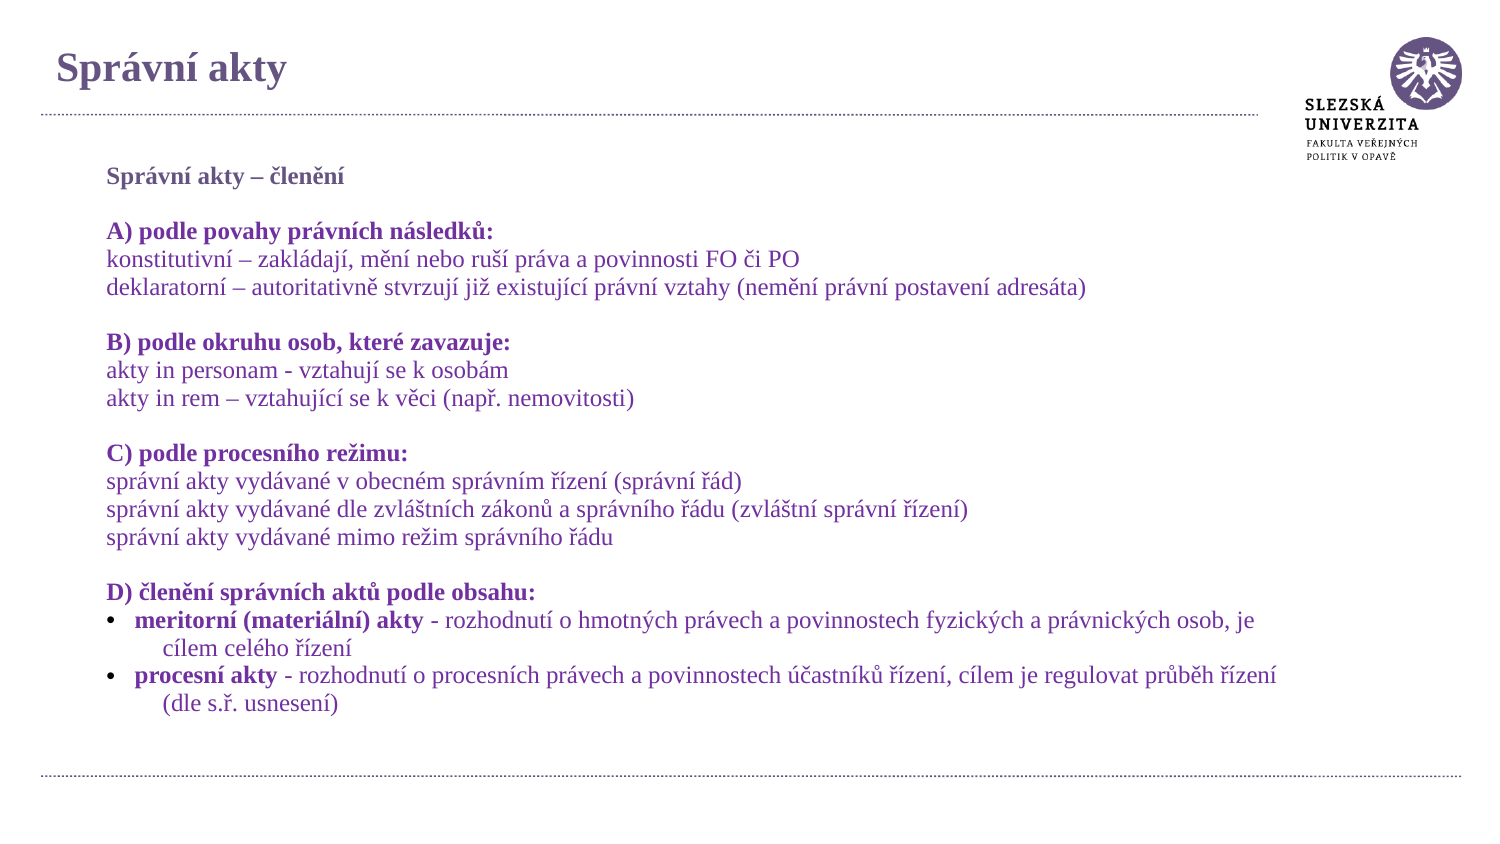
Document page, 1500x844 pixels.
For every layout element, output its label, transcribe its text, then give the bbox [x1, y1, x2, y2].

text_box Správní akty – členění A) podle povahy právních následků: konstitutivní – zakládají, mění nebo ruší práva a povinnosti FO či PO deklaratorní – autoritativně stvrzují již existující právní vztahy (nemění právní postavení adresáta) B) podle okruhu osob, které zavazuje: akty in personam - vztahují se k osobám akty in rem – vztahující se k věci (např. nemovitosti) C) podle procesního režimu: správní akty vydávané v obecném správním řízení (správní řád) správní akty vydávané dle zvláštních zákonů a správního řádu (zvláštní správní řízení) správní akty vydávané mimo režim správního řádu D) členění správních aktů podle obsahu: meritorní (materiální) akty - rozhodnutí o hmotných právech a povinnostech fyzických a právnických osob, je cílem celého řízení procesní akty - rozhodnutí o procesních právech a povinnostech účastníků řízení, cílem je regulovat průběh řízení (dle s.ř. usnesení) [91, 154, 1316, 812]
title Správní akty [41, 32, 786, 116]
